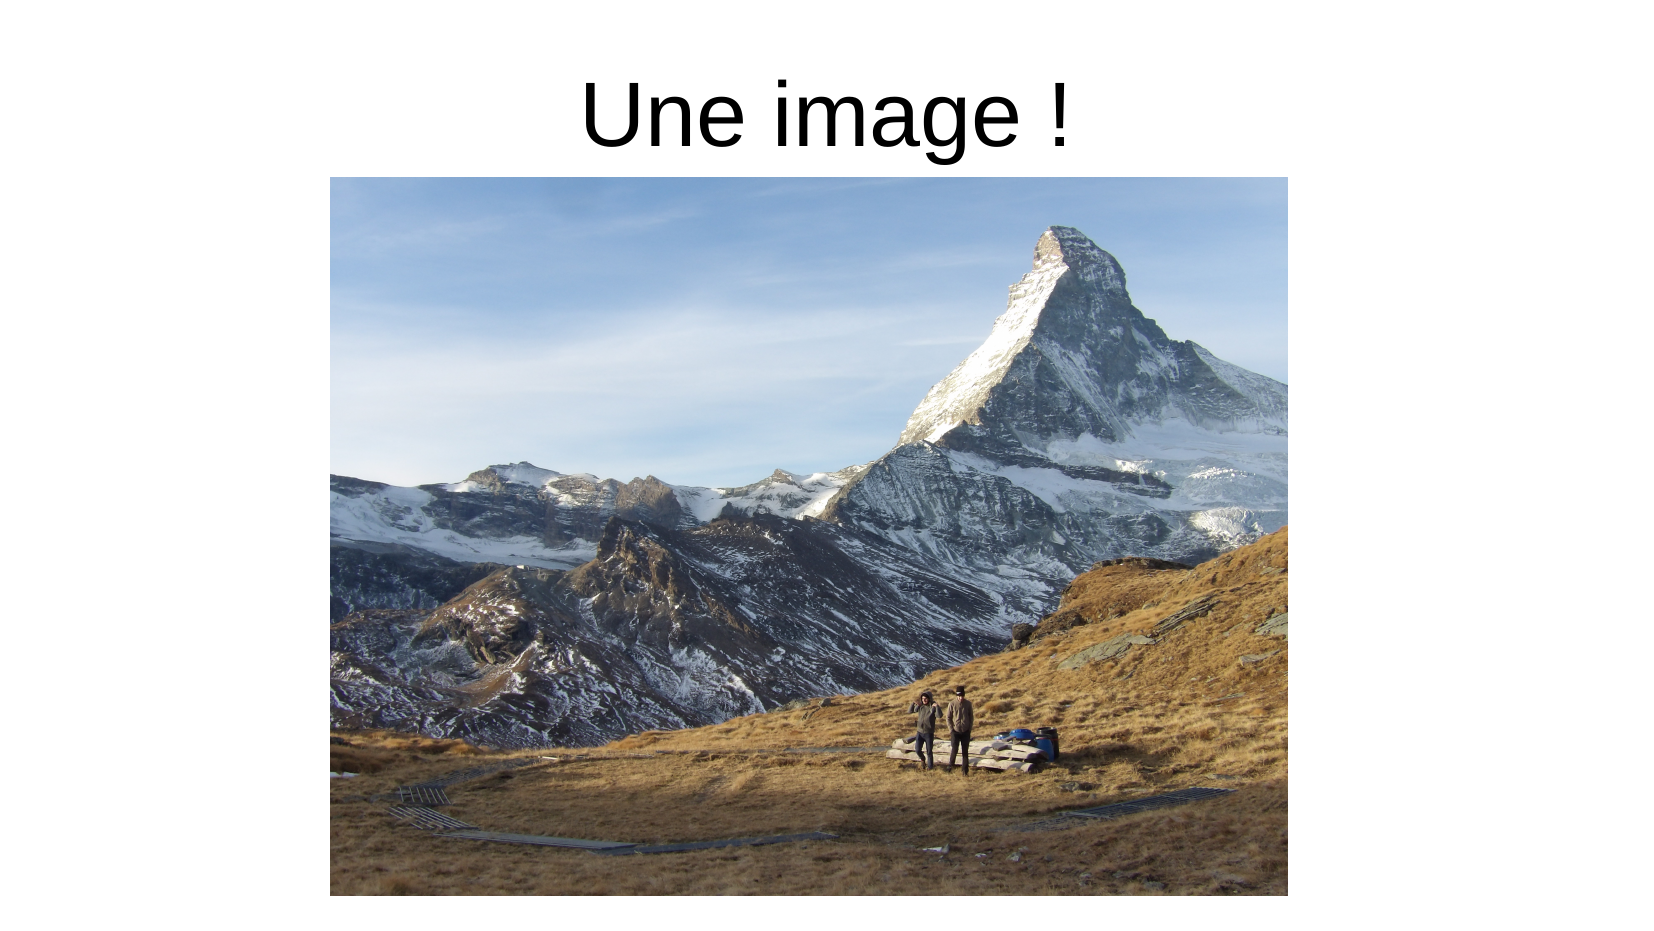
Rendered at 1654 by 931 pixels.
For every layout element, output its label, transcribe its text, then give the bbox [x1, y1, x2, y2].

picture [330, 177, 1288, 896]
title Une image ! [82, 37, 1571, 193]
